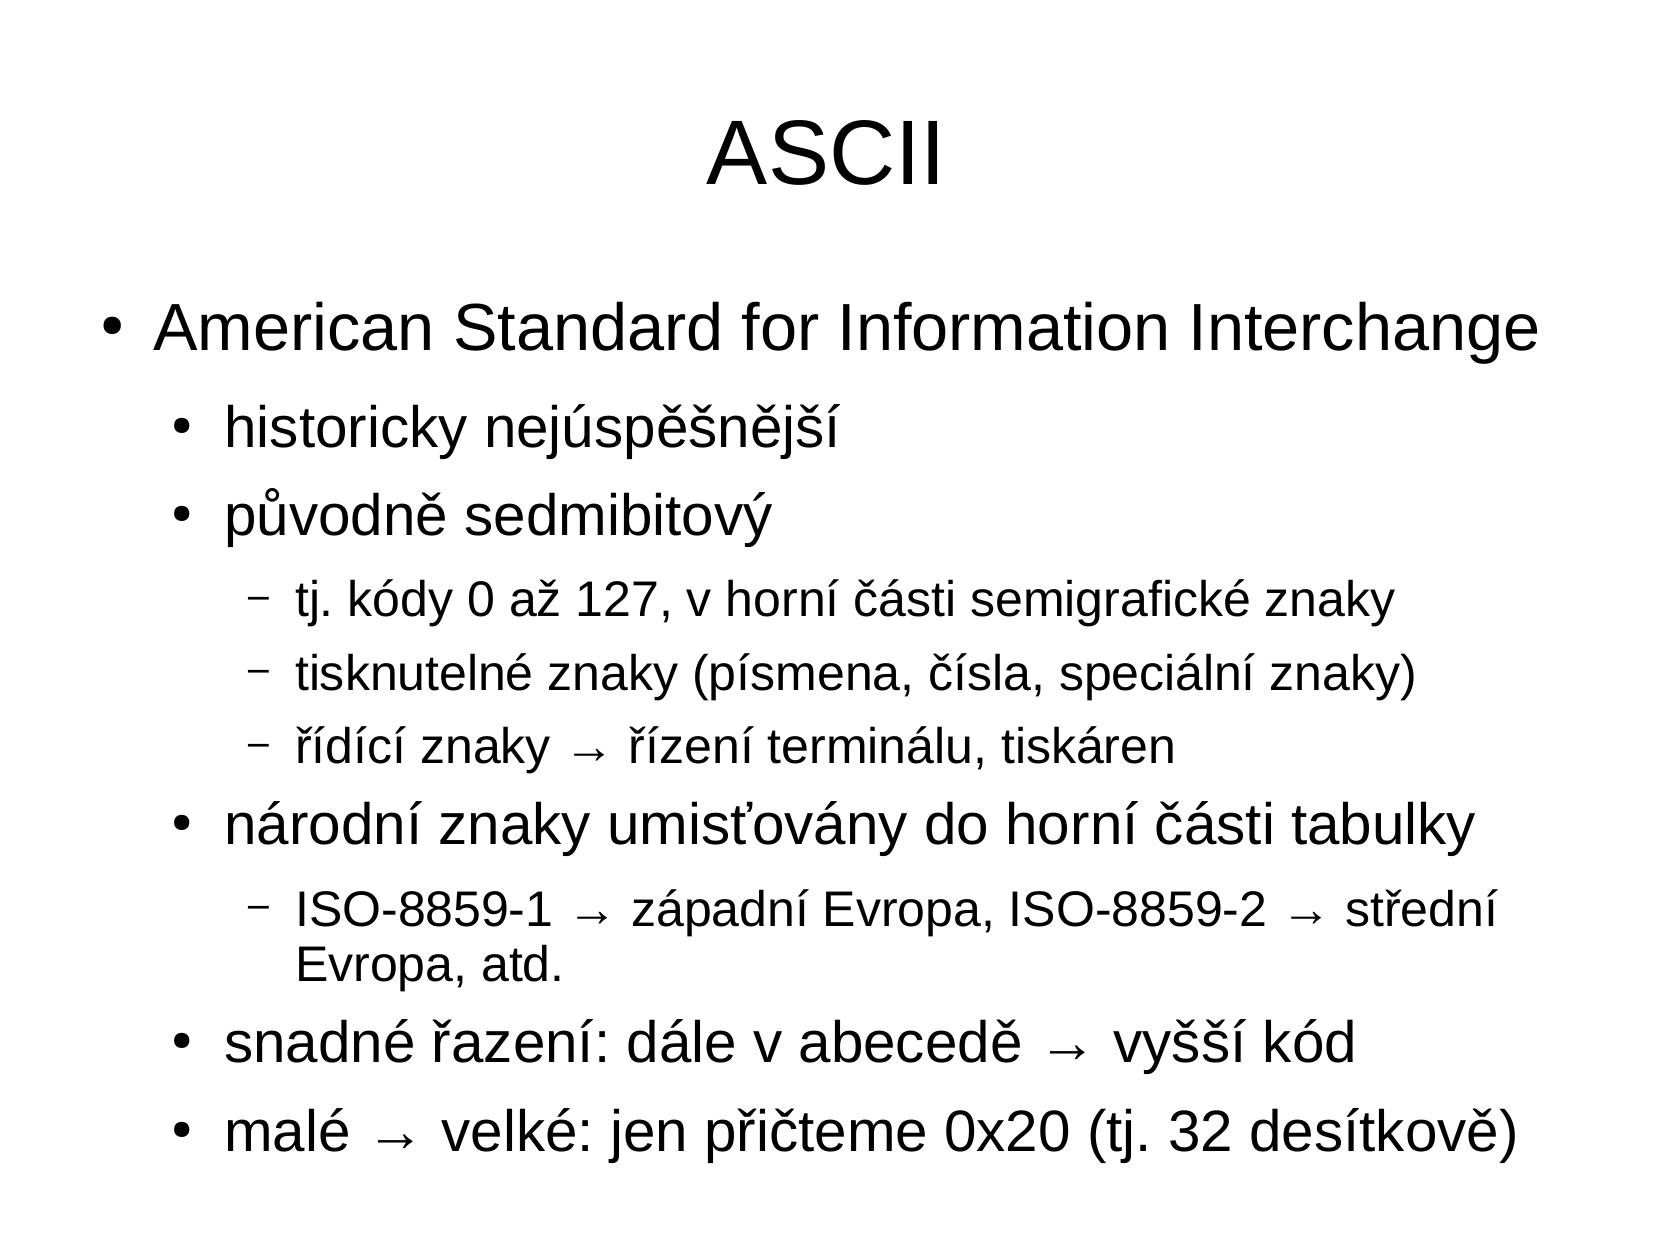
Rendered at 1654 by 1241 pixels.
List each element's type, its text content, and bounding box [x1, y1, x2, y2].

list American Standard for Information Interchange historicky nejúspěšnější původně sedmibitový tj. kódy 0 až 127, v horní části semigrafické znaky tisknutelné znaky (písmena, čísla, speciální znaky) řídící znaky → řízení terminálu, tiskáren národní znaky umisťovány do horní části tabulky ISO-8859-1 → západní Evropa, ISO-8859-2 → střední Evropa, atd. snadné řazení: dále v abecedě → vyšší kód malé → velké: jen přičteme 0x20 (tj. 32 desítkově) [82, 290, 1571, 1182]
title ASCII [82, 49, 1571, 257]
